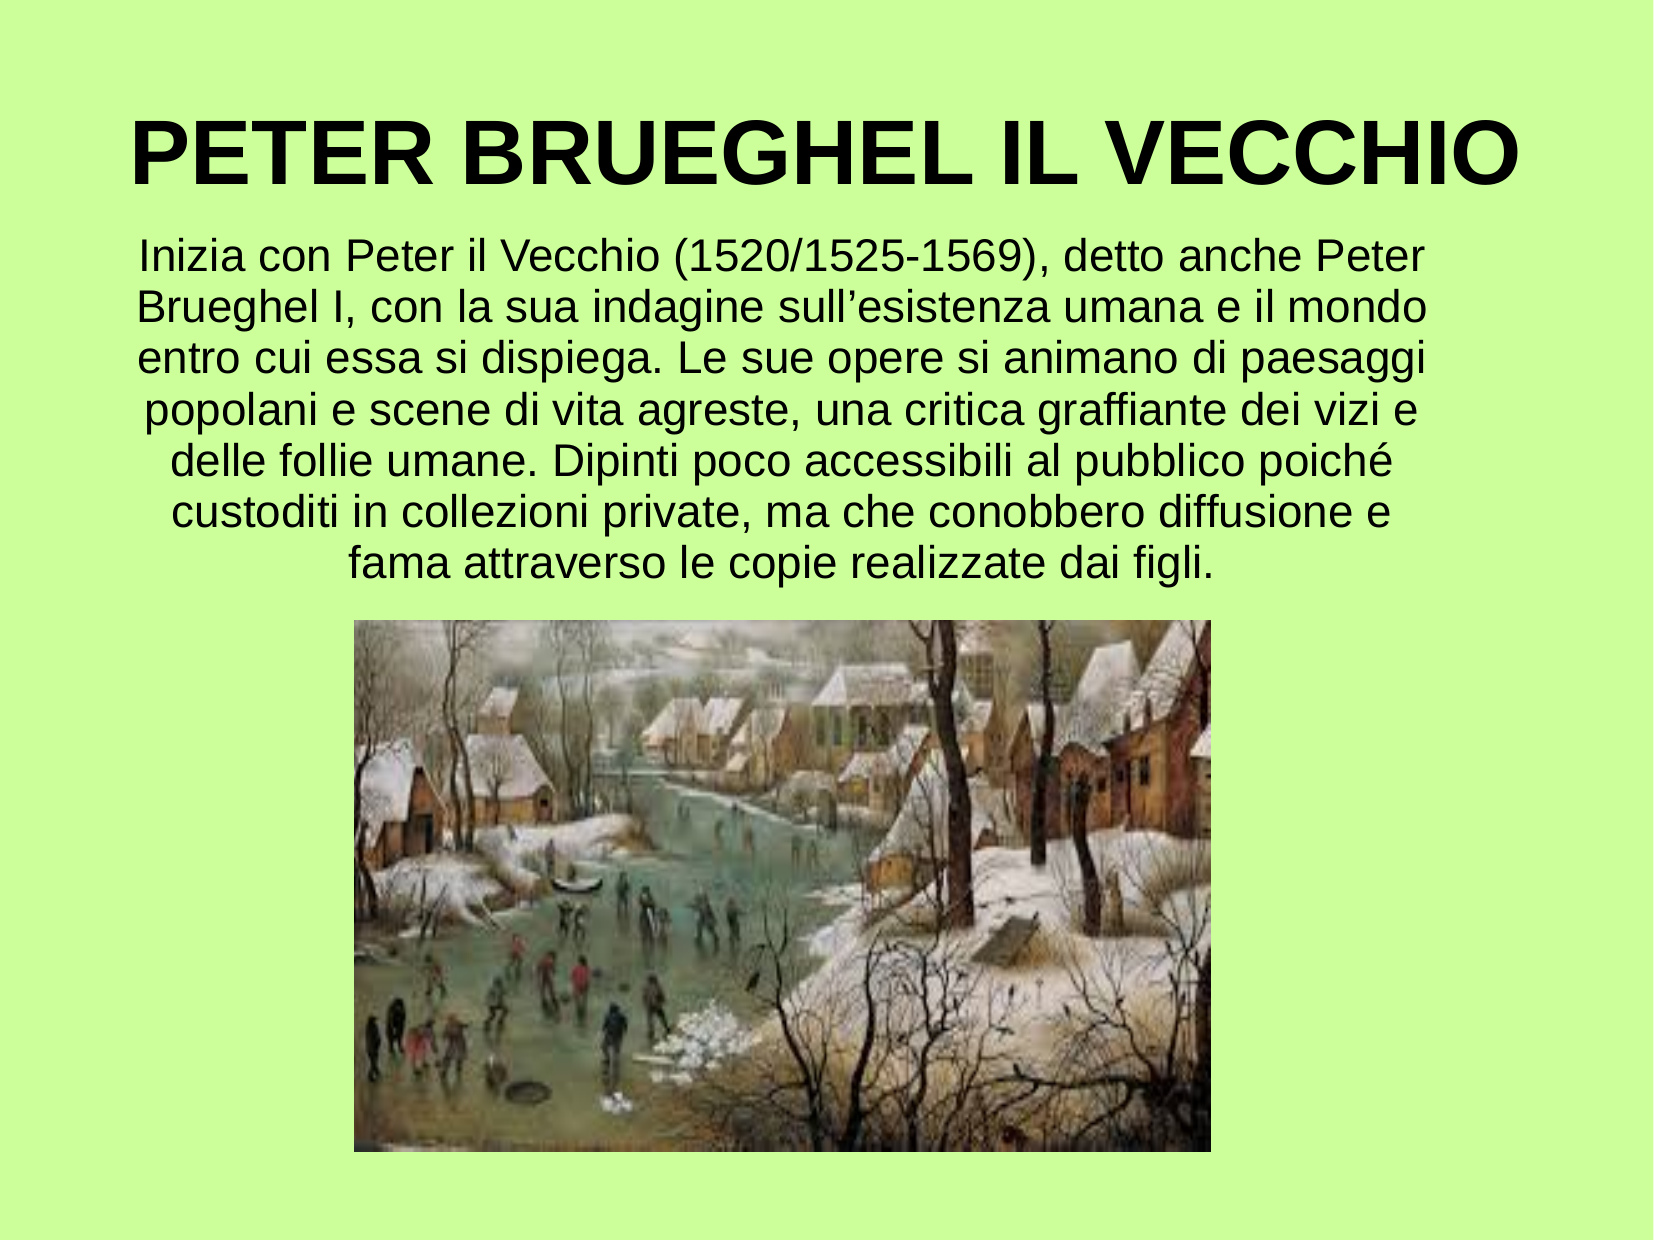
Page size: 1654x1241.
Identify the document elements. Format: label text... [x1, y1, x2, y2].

text_box Inizia con Peter il Vecchio (1520/1525-1569), detto anche Peter Brueghel I, con la sua indagine sull’esistenza umana e il mondo entro cui essa si dispiega. Le sue opere si animano di paesaggi popolani e scene di vita agreste, una critica graffiante dei vizi e delle follie umane. Dipinti poco accessibili al pubblico poiché custoditi in collezioni private, ma che conobbero diffusione e fama attraverso le copie realizzate dai figli. [0, 222, 1565, 709]
picture [354, 620, 1211, 1152]
title PETER BRUEGHEL IL VECCHIO [82, 49, 1571, 257]
